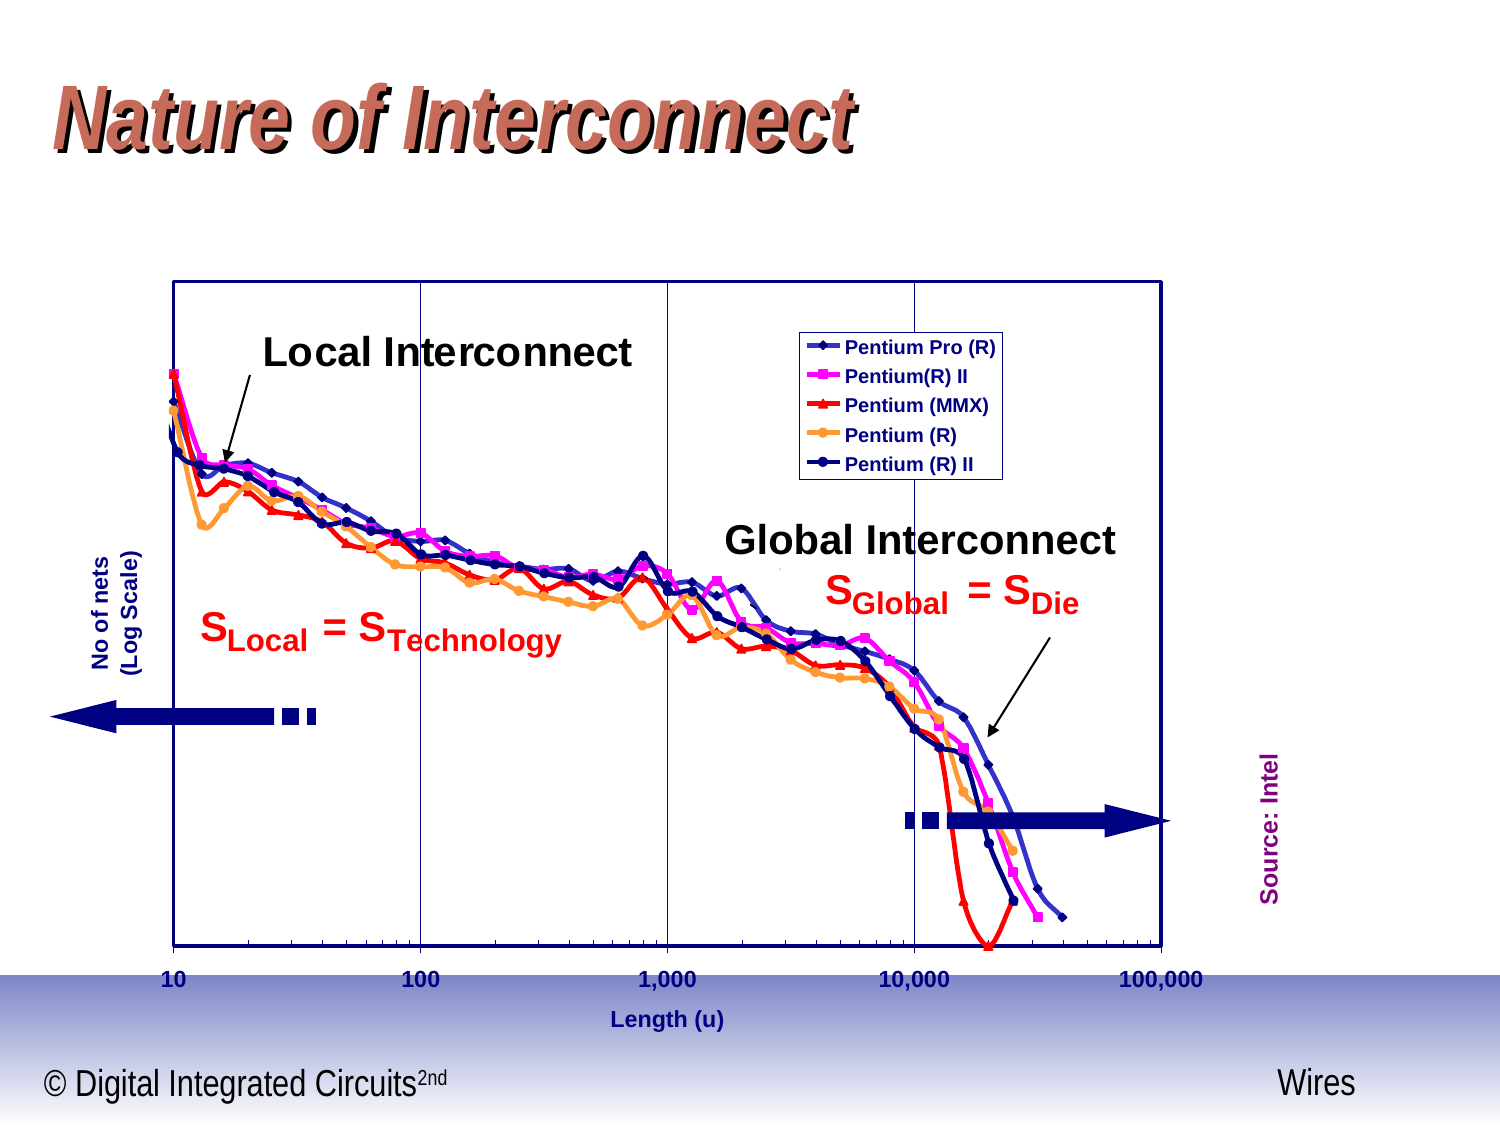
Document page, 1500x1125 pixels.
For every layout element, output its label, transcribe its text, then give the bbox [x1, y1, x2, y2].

text_box [282, 708, 299, 725]
text_box Global Interconnect [724, 512, 1117, 563]
text_box S [825, 562, 853, 613]
text_box [307, 708, 316, 725]
text_box Die [1030, 582, 1080, 621]
text_box Local [226, 620, 318, 658]
text_box Global [851, 582, 950, 621]
text_box Source: Intel [1248, 737, 1291, 920]
text_box [922, 812, 939, 829]
text_box [905, 812, 914, 829]
text_box = S [955, 562, 1032, 613]
text_box S [200, 600, 228, 651]
picture [75, 275, 1214, 1054]
text_box = S [322, 600, 387, 651]
text_box Technology [387, 620, 563, 658]
text_box [750, 603, 759, 610]
title Nature of Interconnect [37, 37, 1463, 175]
text_box [946, 804, 1172, 838]
text_box [49, 699, 275, 734]
